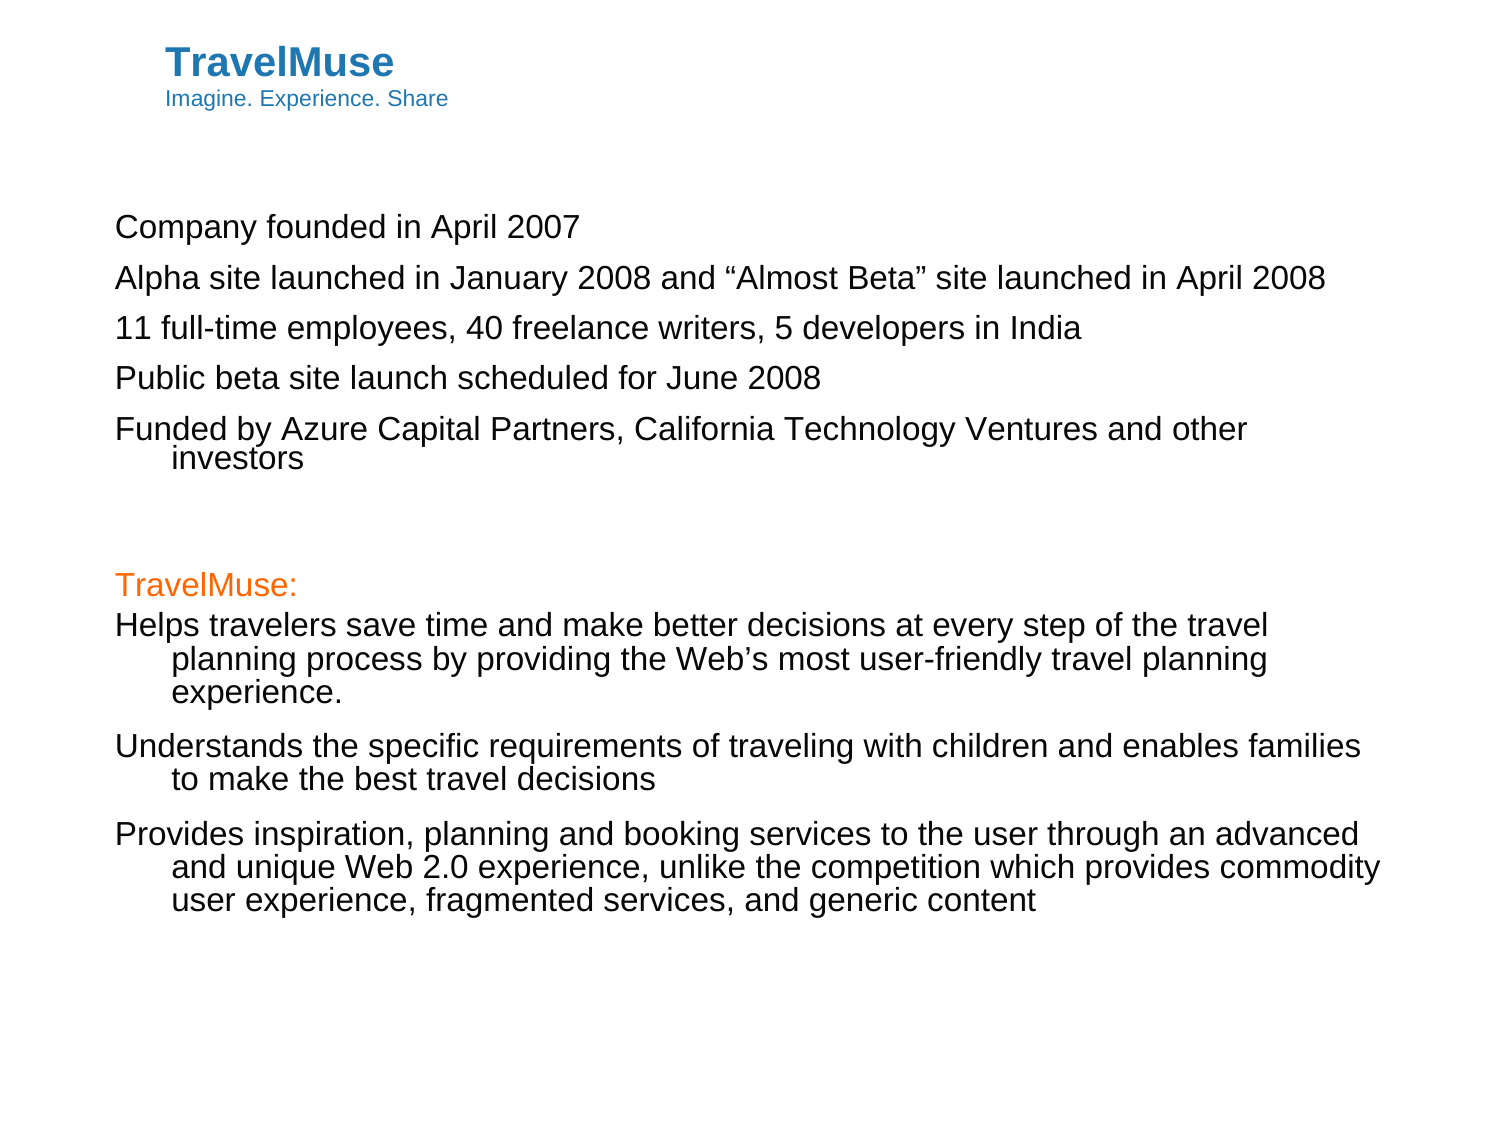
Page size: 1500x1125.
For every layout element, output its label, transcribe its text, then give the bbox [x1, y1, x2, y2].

list Company founded in April 2007 Alpha site launched in January 2008 and “Almost Beta” site launched in April 2008 11 full-time employees, 40 freelance writers, 5 developers in India Public beta site launch scheduled for June 2008 Funded by Azure Capital Partners, California Technology Ventures and other investors TravelMuse: Helps travelers save time and make better decisions at every step of the travel planning process by providing the Web’s most user-friendly travel planning experience. Understands the specific requirements of traveling with children and enables families to make the best travel decisions Provides inspiration, planning and booking services to the user through an advanced and unique Web 2.0 experience, unlike the competition which provides commodity user experience, fragmented services, and generic content [99, 207, 1401, 1026]
text_box TravelMuse Imagine. Experience. Share [149, 50, 1025, 126]
